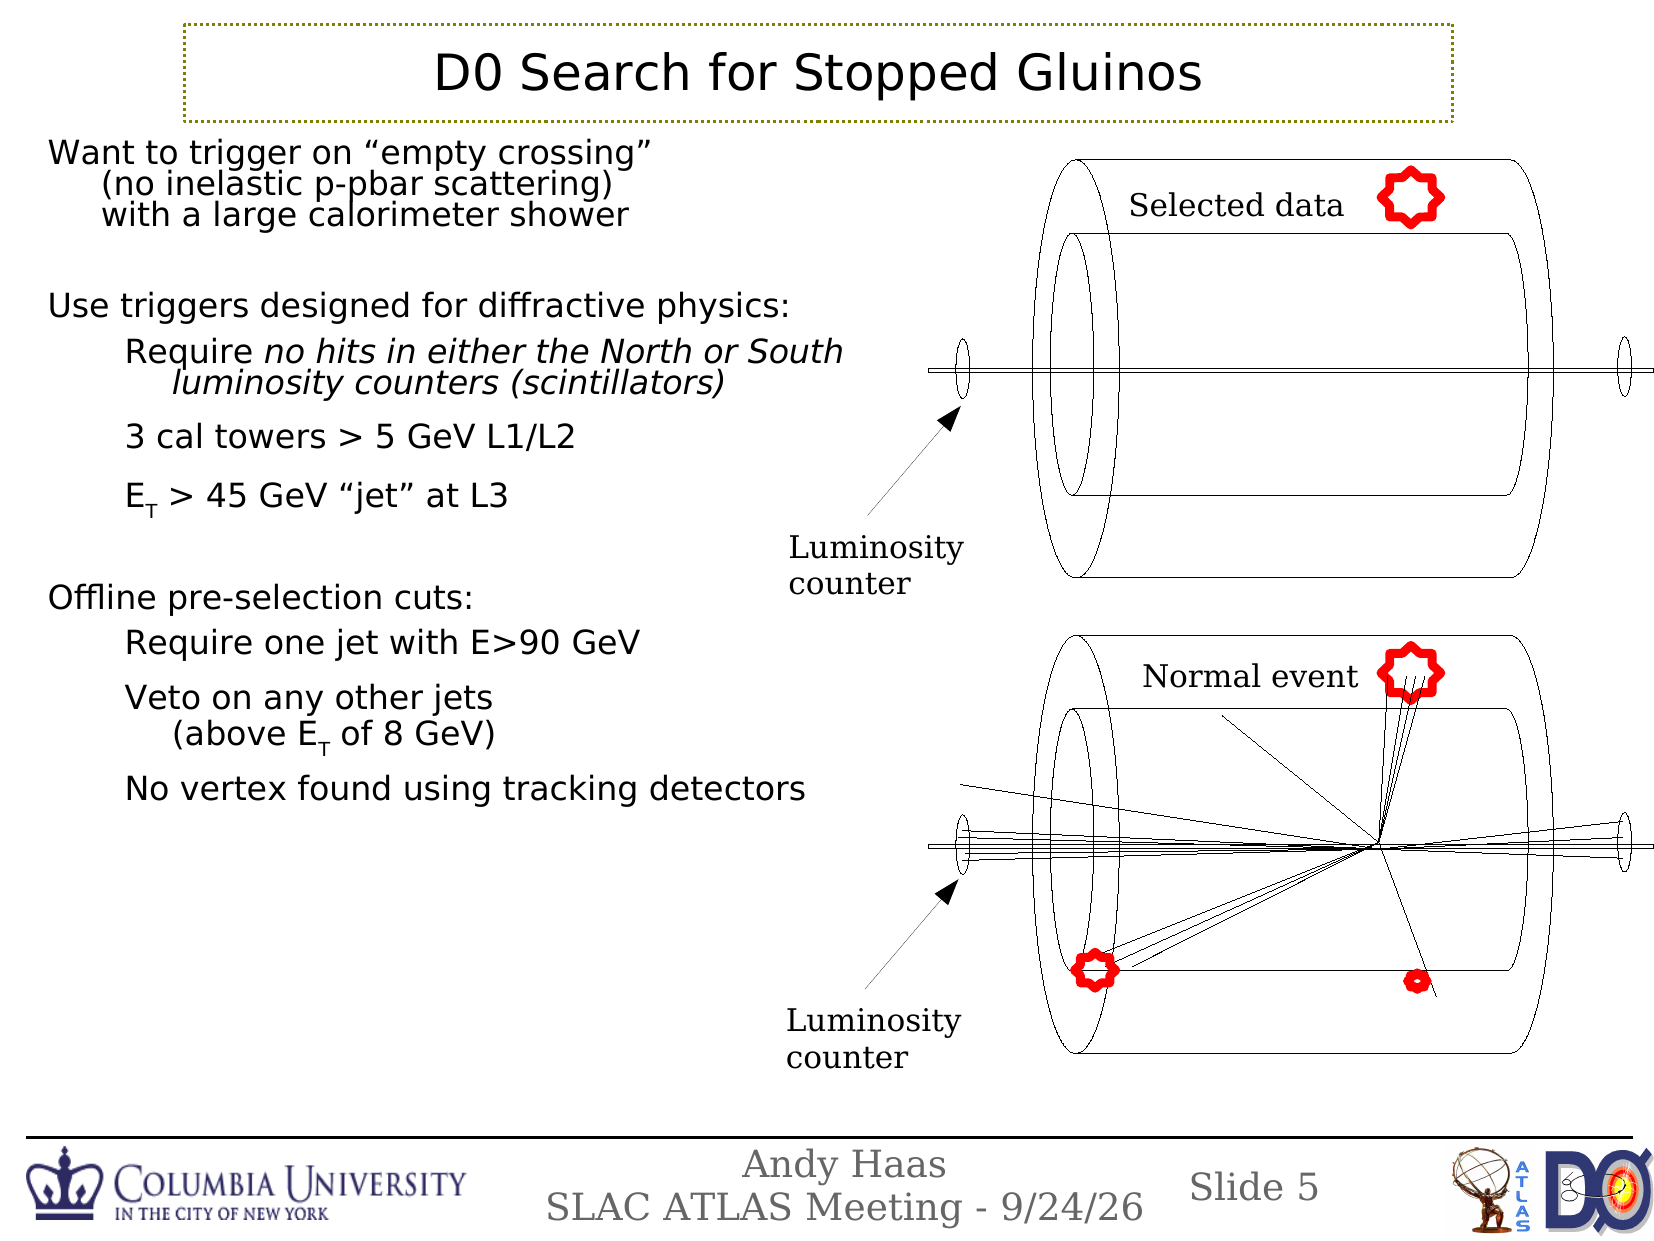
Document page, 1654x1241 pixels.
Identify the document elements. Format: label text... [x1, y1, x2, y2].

picture [26, 1146, 467, 1220]
text_box Normal event [1142, 658, 1360, 695]
picture [1539, 1146, 1654, 1239]
list Want to trigger on “empty crossing” (no inelastic p-pbar scattering) with a large calorimeter shower Use triggers designed for diffractive physics: Require no hits in either the North or South luminosity counters (scintillators) 3 cal towers > 5 GeV L1/L2 ET > 45 GeV “jet” at L3 Offline pre-selection cuts: Require one jet with E>90 GeV Veto on any other jets (above ET of 8 GeV) No vertex found using tracking detectors [30, 140, 914, 1125]
text_box Luminosity counter [788, 529, 965, 603]
title D0 Search for Stopped Gluinos [184, 24, 1453, 122]
text_box Luminosity counter [785, 1002, 963, 1076]
picture [1445, 1140, 1537, 1241]
text_box Selected data [1128, 187, 1346, 224]
